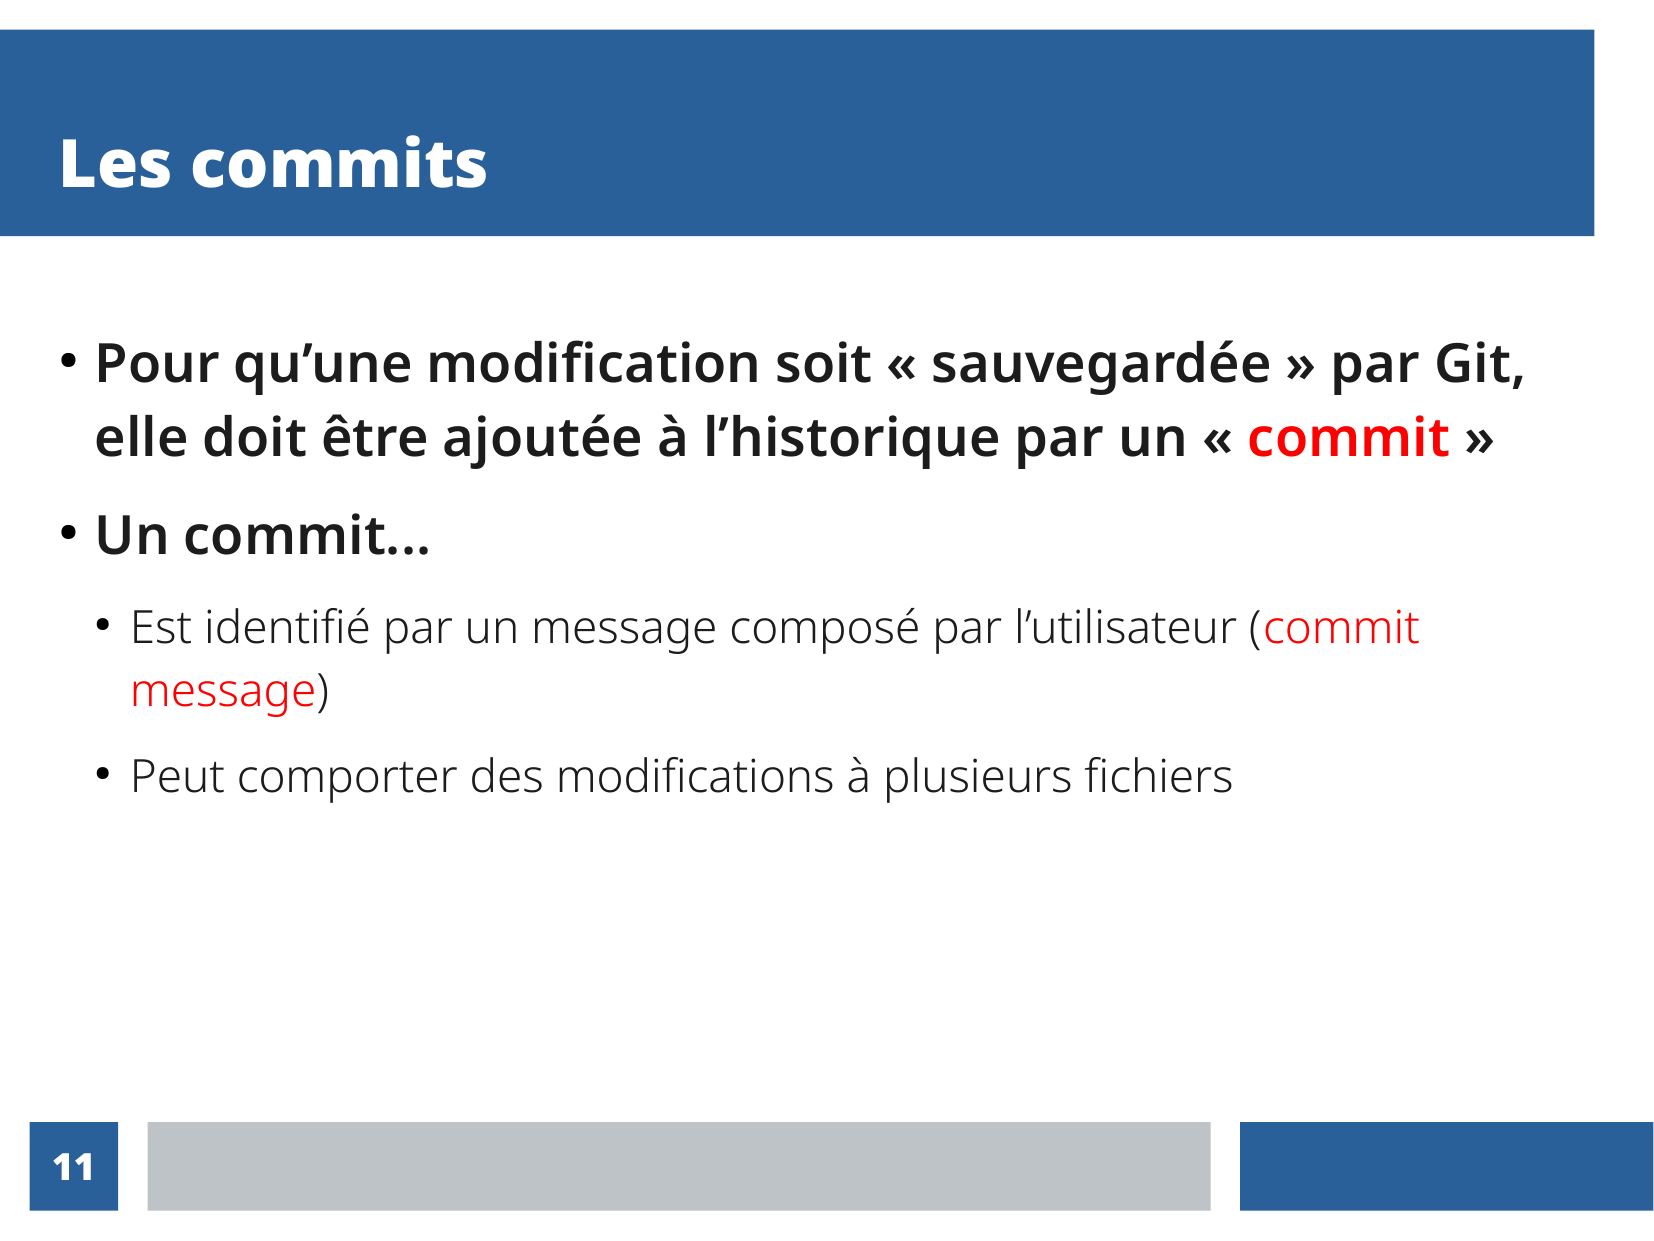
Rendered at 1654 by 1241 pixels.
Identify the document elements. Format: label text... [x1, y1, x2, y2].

title Les commits [59, 59, 1595, 207]
list Pour qu’une modification soit « sauvegardée » par Git, elle doit être ajoutée à l’historique par un « commit » Un commit... Est identifié par un message composé par l’utilisateur (commit message) Peut comporter des modifications à plusieurs fichiers [59, 324, 1565, 1093]
